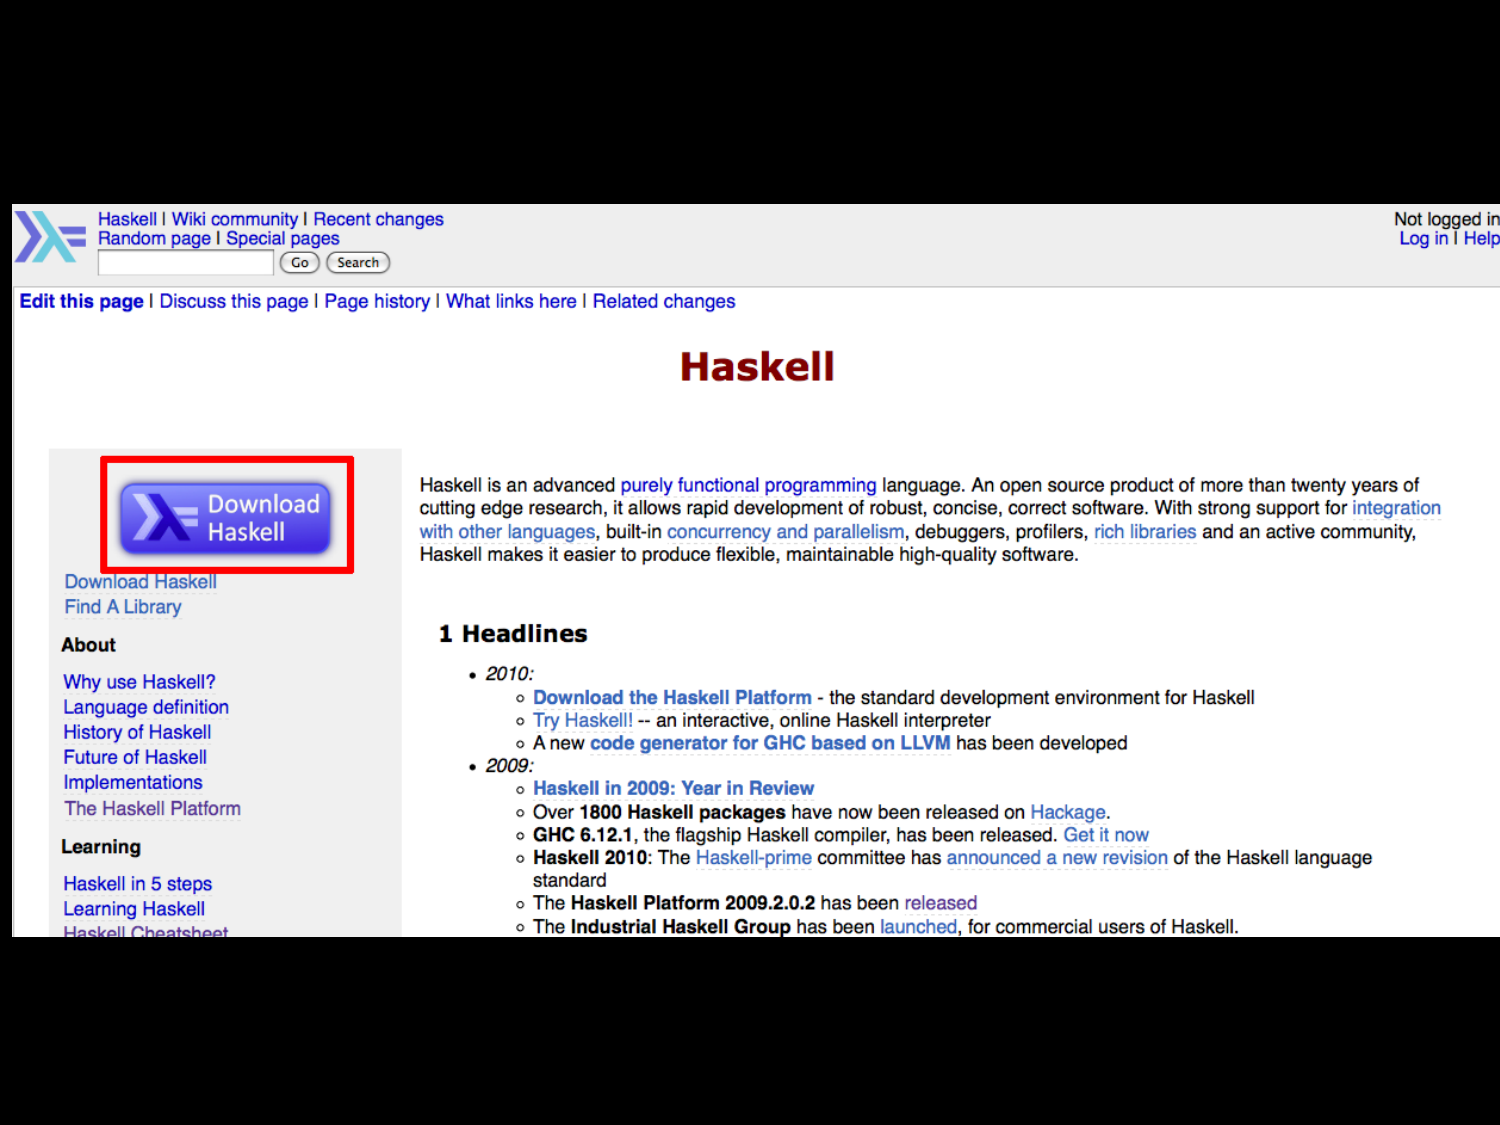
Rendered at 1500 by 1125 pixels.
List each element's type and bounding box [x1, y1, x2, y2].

picture [12, 204, 1500, 937]
